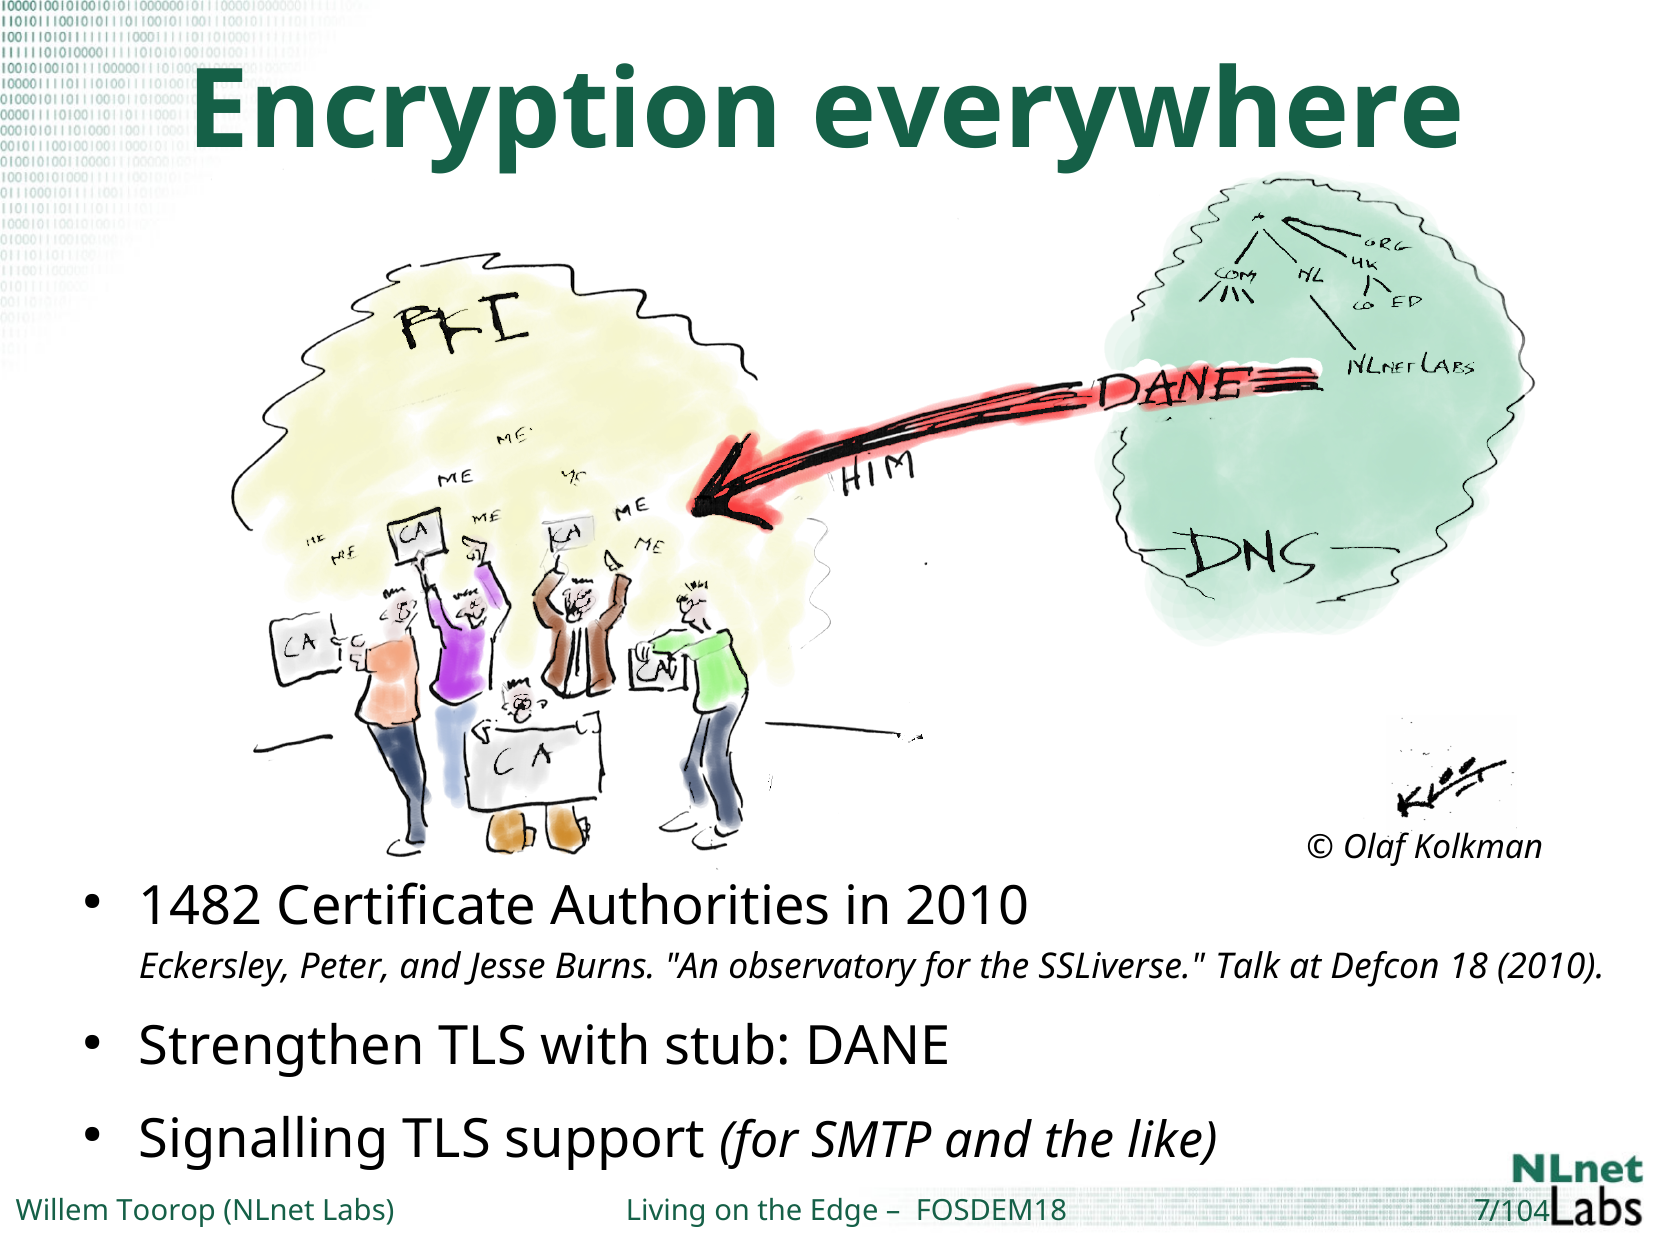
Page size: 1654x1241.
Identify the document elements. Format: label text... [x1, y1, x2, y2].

picture [1054, 1210, 1063, 1218]
text_box © Olaf Kolkman [1291, 815, 1565, 874]
picture [1536, 1209, 1544, 1214]
picture [974, 1209, 986, 1218]
picture [935, 1209, 948, 1218]
list 1482 Certificate Authorities in 2010 Eckersley, Peter, and Jesse Burns. "An observatory for the SSLiverse." Talk at Defcon 18 (2010). Strengthen TLS with stub: DANE Signalling TLS support (for SMTP and the like) [82, 866, 1613, 1209]
picture [1520, 1209, 1529, 1219]
picture [854, 1143, 1644, 1239]
title Encryption everywhere [82, 34, 1571, 175]
picture [0, 0, 1570, 887]
